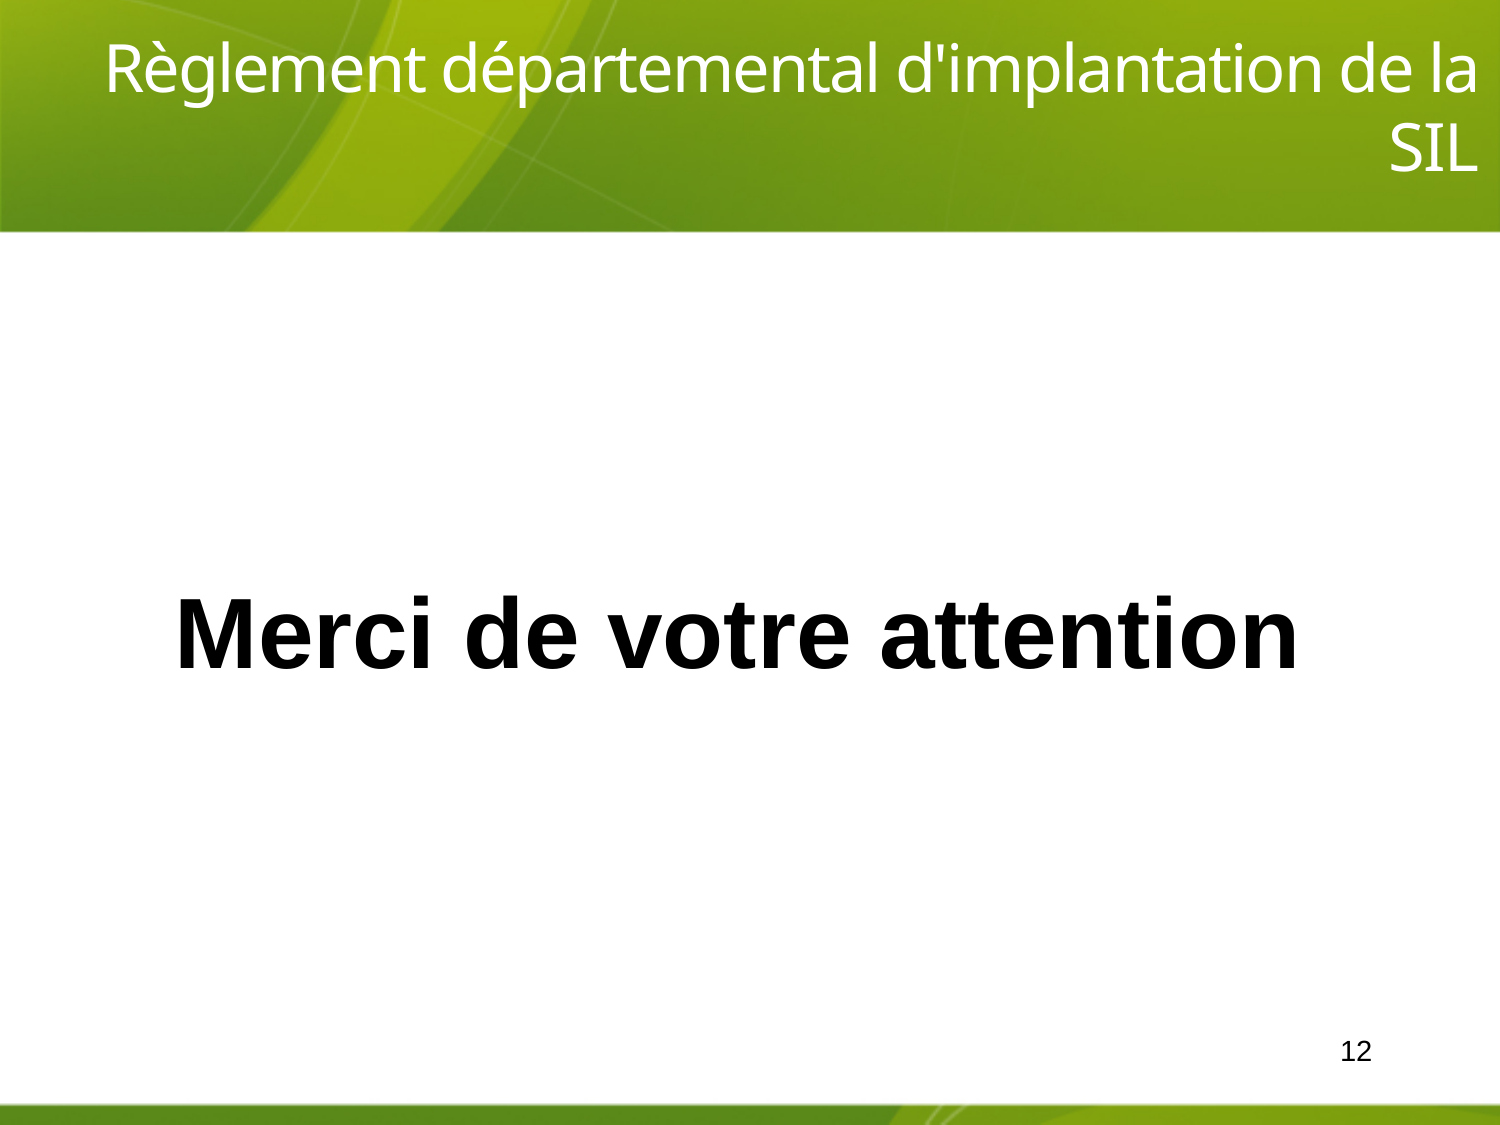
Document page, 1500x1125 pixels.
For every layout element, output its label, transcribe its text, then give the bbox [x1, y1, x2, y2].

text_box Merci de votre attention [59, 561, 1418, 696]
text_box Règlement départemental d'implantation de la SIL Règlement d'implantation de la SIL [0, 17, 1495, 299]
picture [0, 0, 1500, 1125]
